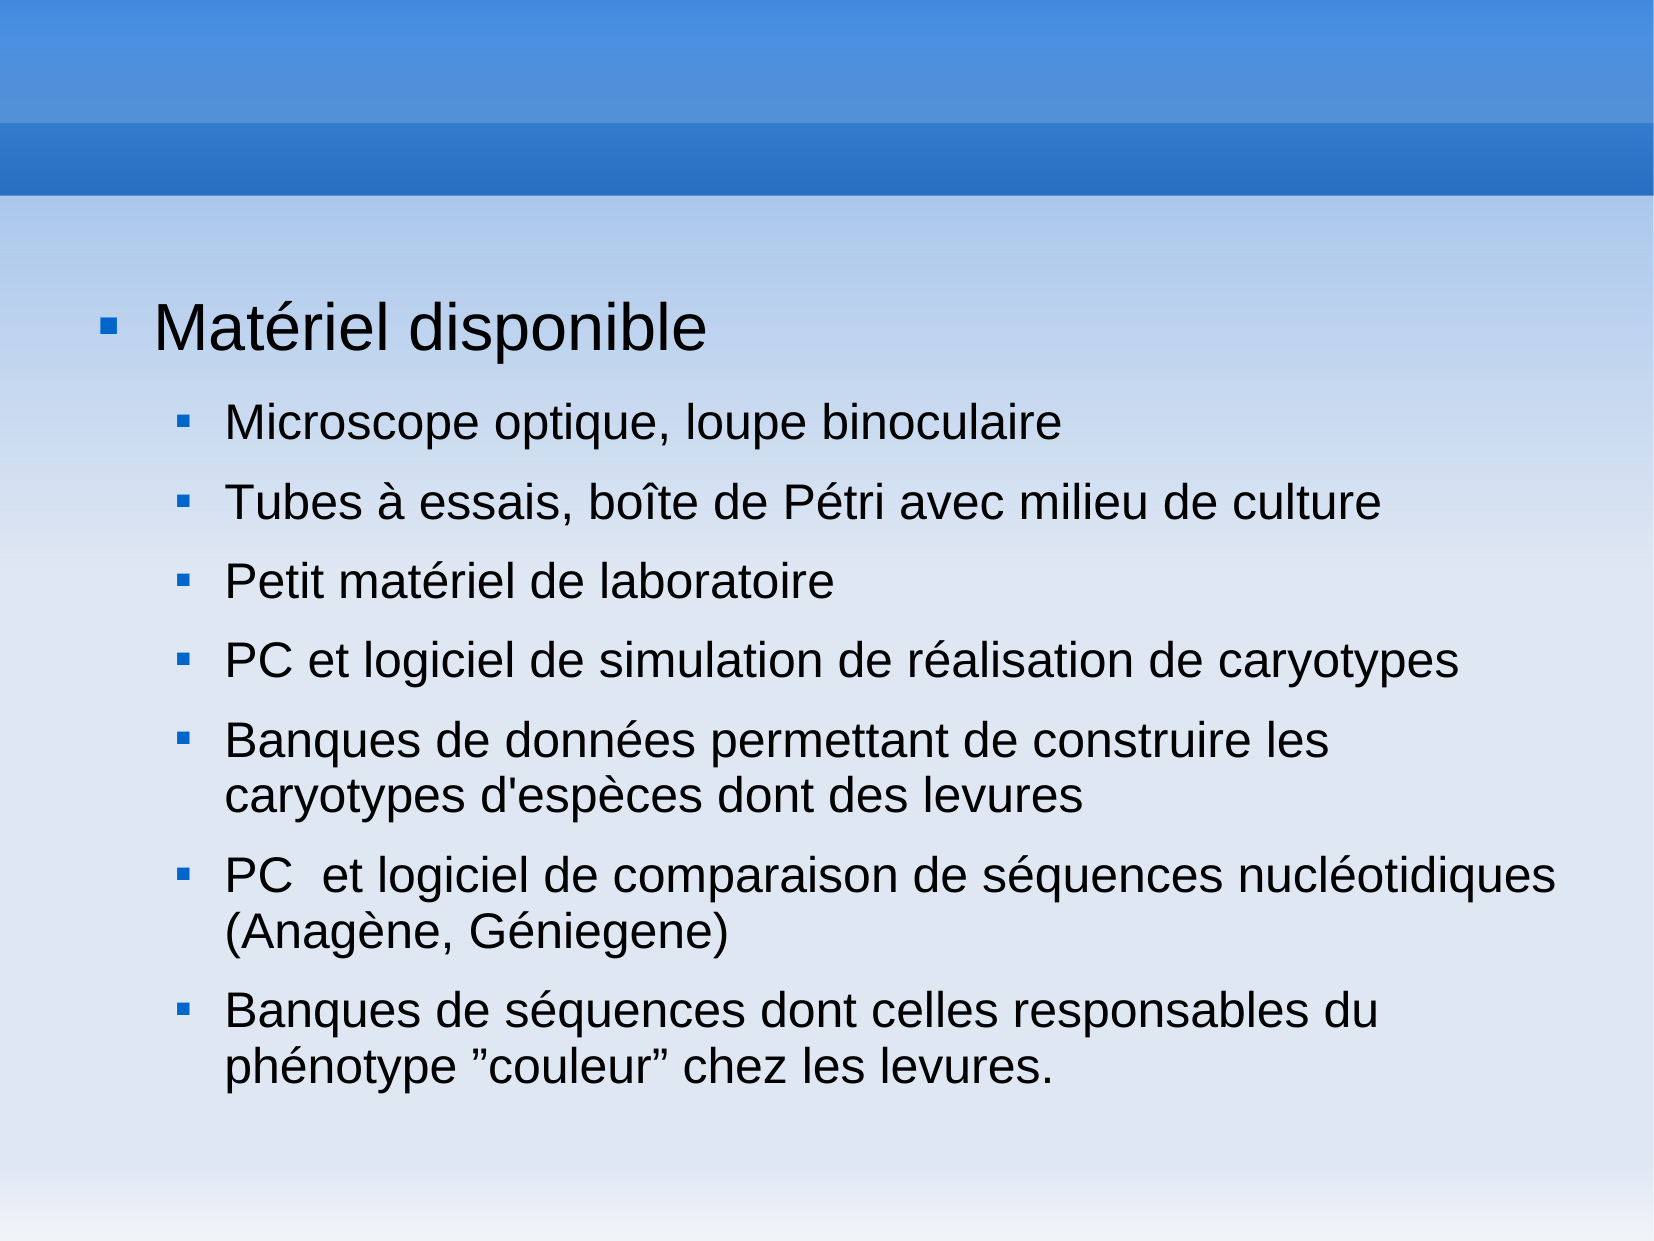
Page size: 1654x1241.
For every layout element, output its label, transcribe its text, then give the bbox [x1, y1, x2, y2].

list Matériel disponible Microscope optique, loupe binoculaire Tubes à essais, boîte de Pétri avec milieu de culture Petit matériel de laboratoire PC et logiciel de simulation de réalisation de caryotypes Banques de données permettant de construire les caryotypes d'espèces dont des levures PC et logiciel de comparaison de séquences nucléotidiques (Anagène, Géniegene) Banques de séquences dont celles responsables du phénotype ”couleur” chez les levures. [82, 290, 1571, 1109]
picture [0, 0, 1654, 1241]
